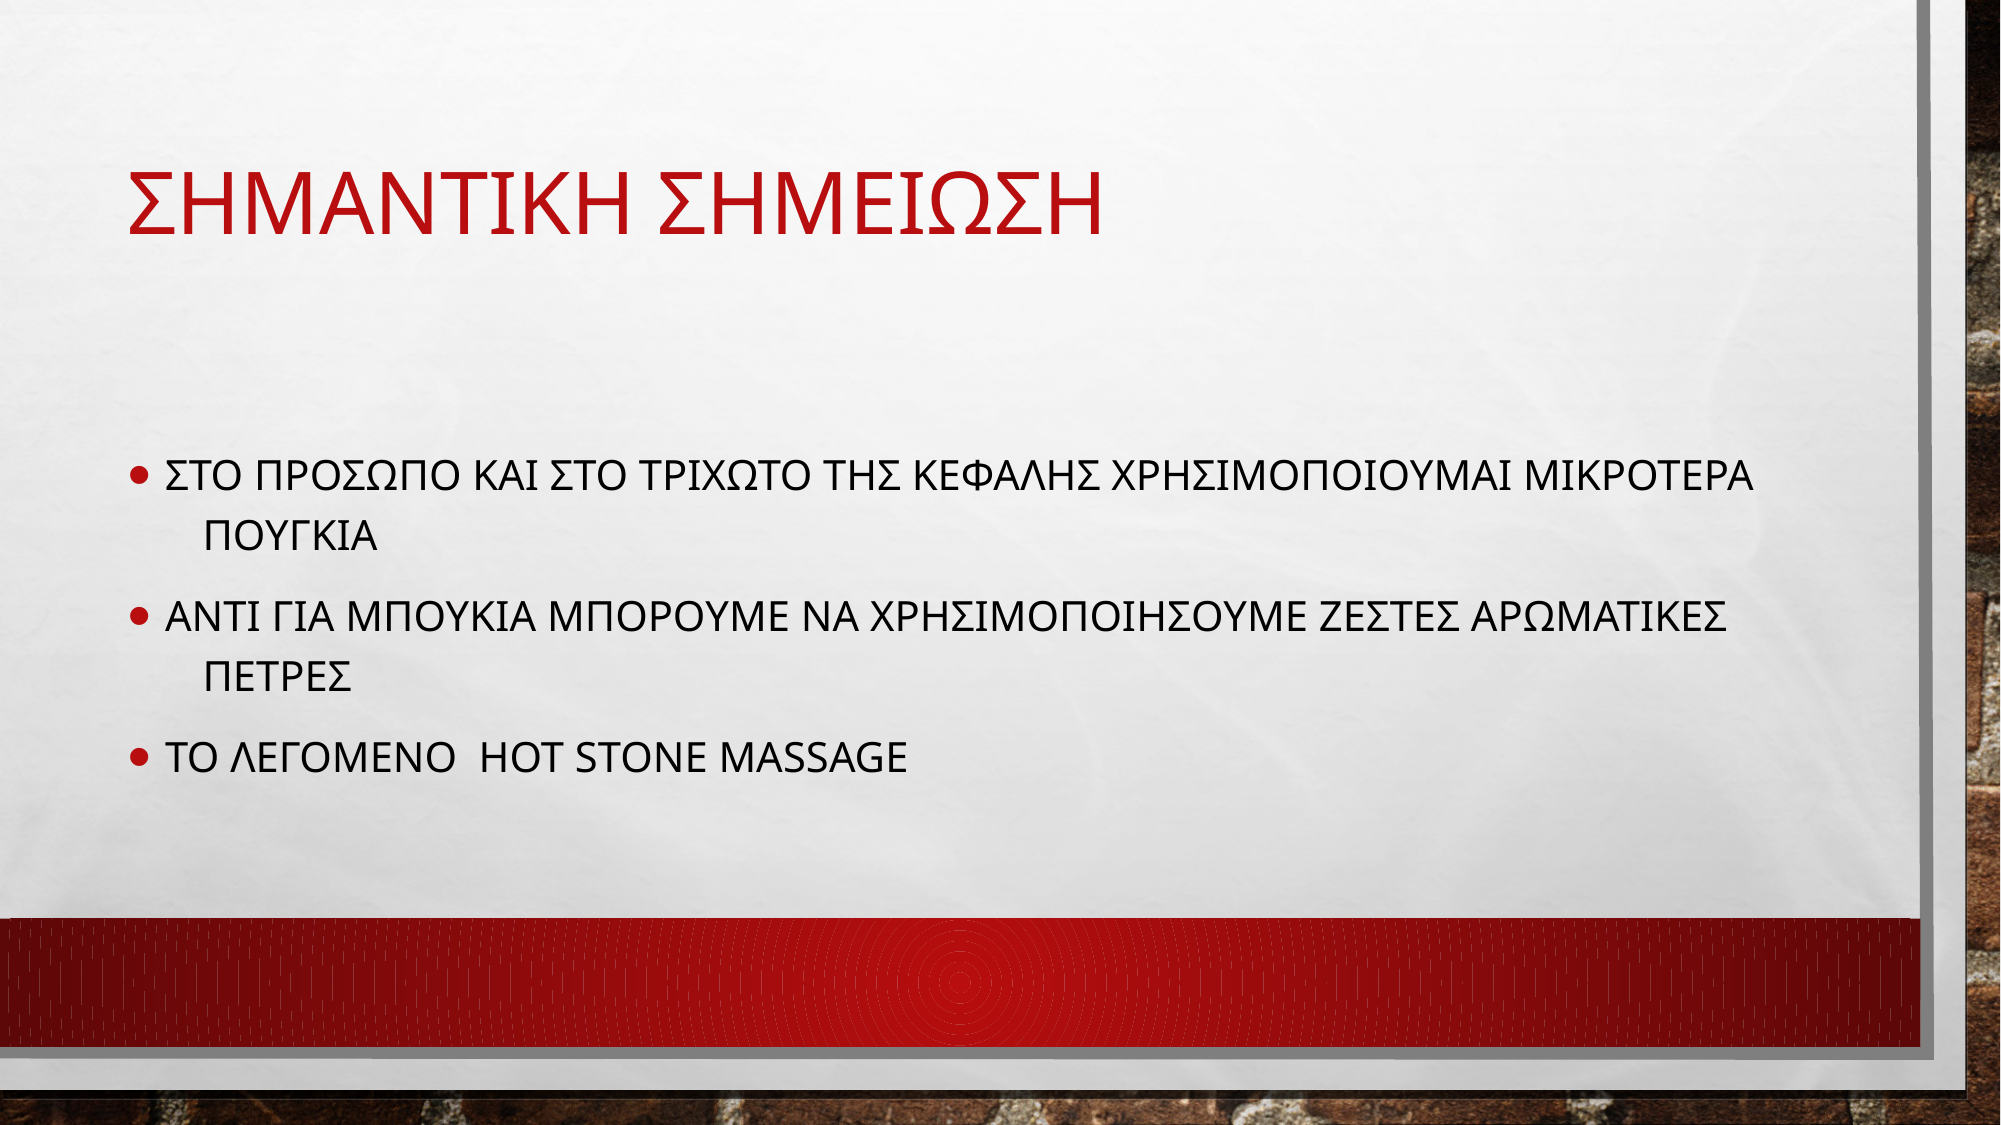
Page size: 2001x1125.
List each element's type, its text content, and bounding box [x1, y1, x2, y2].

list Στο προσωπο και στο τριχωτο της κεφαλησ χρησιμοποιουμαι μικροτερα πουγκια Αντι για μπουκια μπορουμε να χρησιμοποιησουμε ζεστεσ αρωματικεσ πετρεσ Το λεγομενο hot stone massage [112, 338, 1818, 882]
title Σημαντικη σημειωση [112, 112, 1201, 302]
